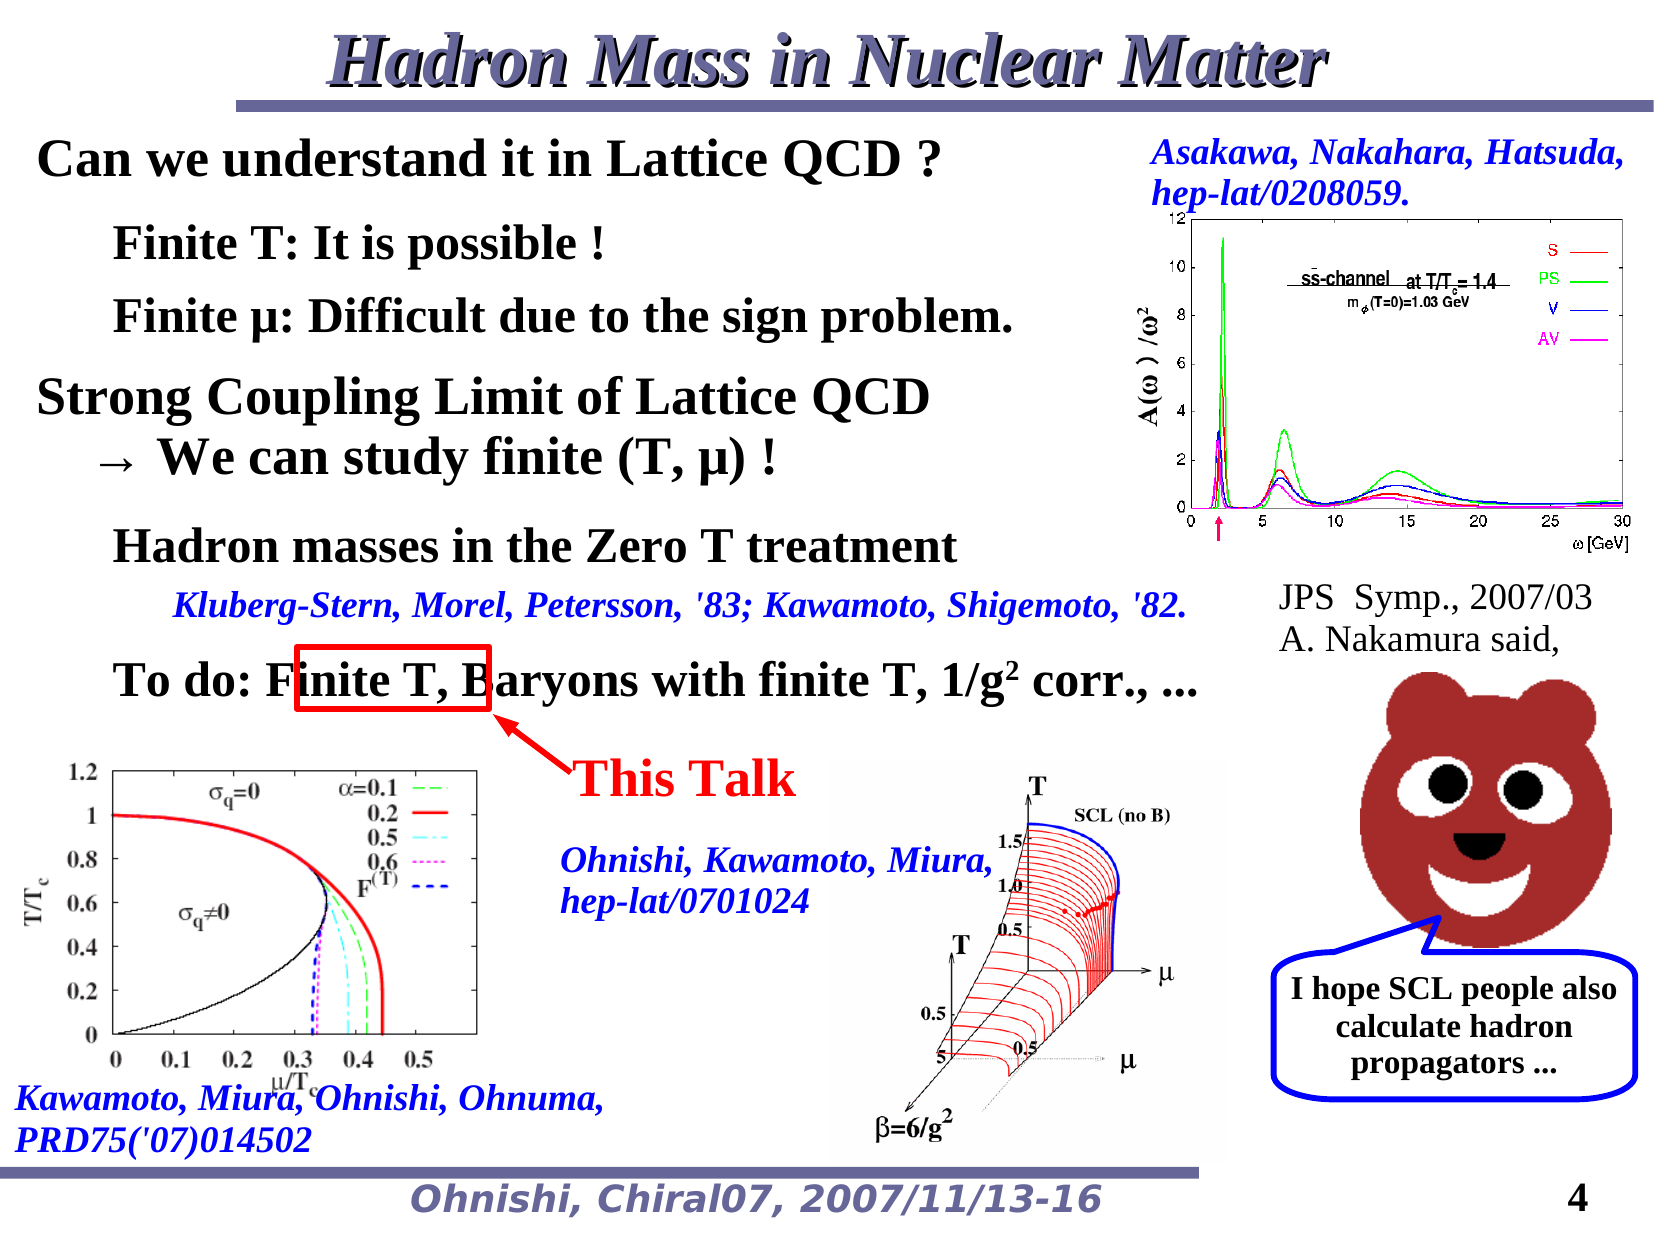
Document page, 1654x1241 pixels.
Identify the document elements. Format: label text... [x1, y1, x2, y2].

text_box Asakawa, Nakahara, Hatsuda, hep-lat/0208059. [1151, 130, 1636, 215]
text_box This Talk [572, 748, 798, 811]
text_box JPS Symp., 2007/03 A. Nakamura said, [1279, 576, 1628, 710]
picture [12, 752, 497, 1109]
picture [1360, 710, 1612, 948]
picture [827, 761, 1227, 1162]
text_box I hope SCL people also calculate hadron propagators ... [1273, 917, 1636, 1100]
title Hadron Mass in Nuclear Matter [0, 0, 1654, 119]
text_box Kawamoto, Miura, Ohnishi, Ohnuma, PRD75('07)014502 [14, 1077, 616, 1161]
text_box Ohnishi, Kawamoto, Miura, hep-lat/0701024 [559, 838, 995, 923]
list Can we understand it in Lattice QCD ? Finite T: It is possible ! Finite μ: Difficult due to the sign problem. Strong Coupling Limit of Lattice QCD → We can study finite (T, μ) ! Hadron masses in the Zero T treatment Kluberg-Stern, Morel, Petersson, '83; Kawamoto, Shigemoto, '82. To do: Finite T, Baryons with finite T, 1/g2 corr., ... [18, 127, 1350, 838]
picture [1123, 175, 1634, 555]
